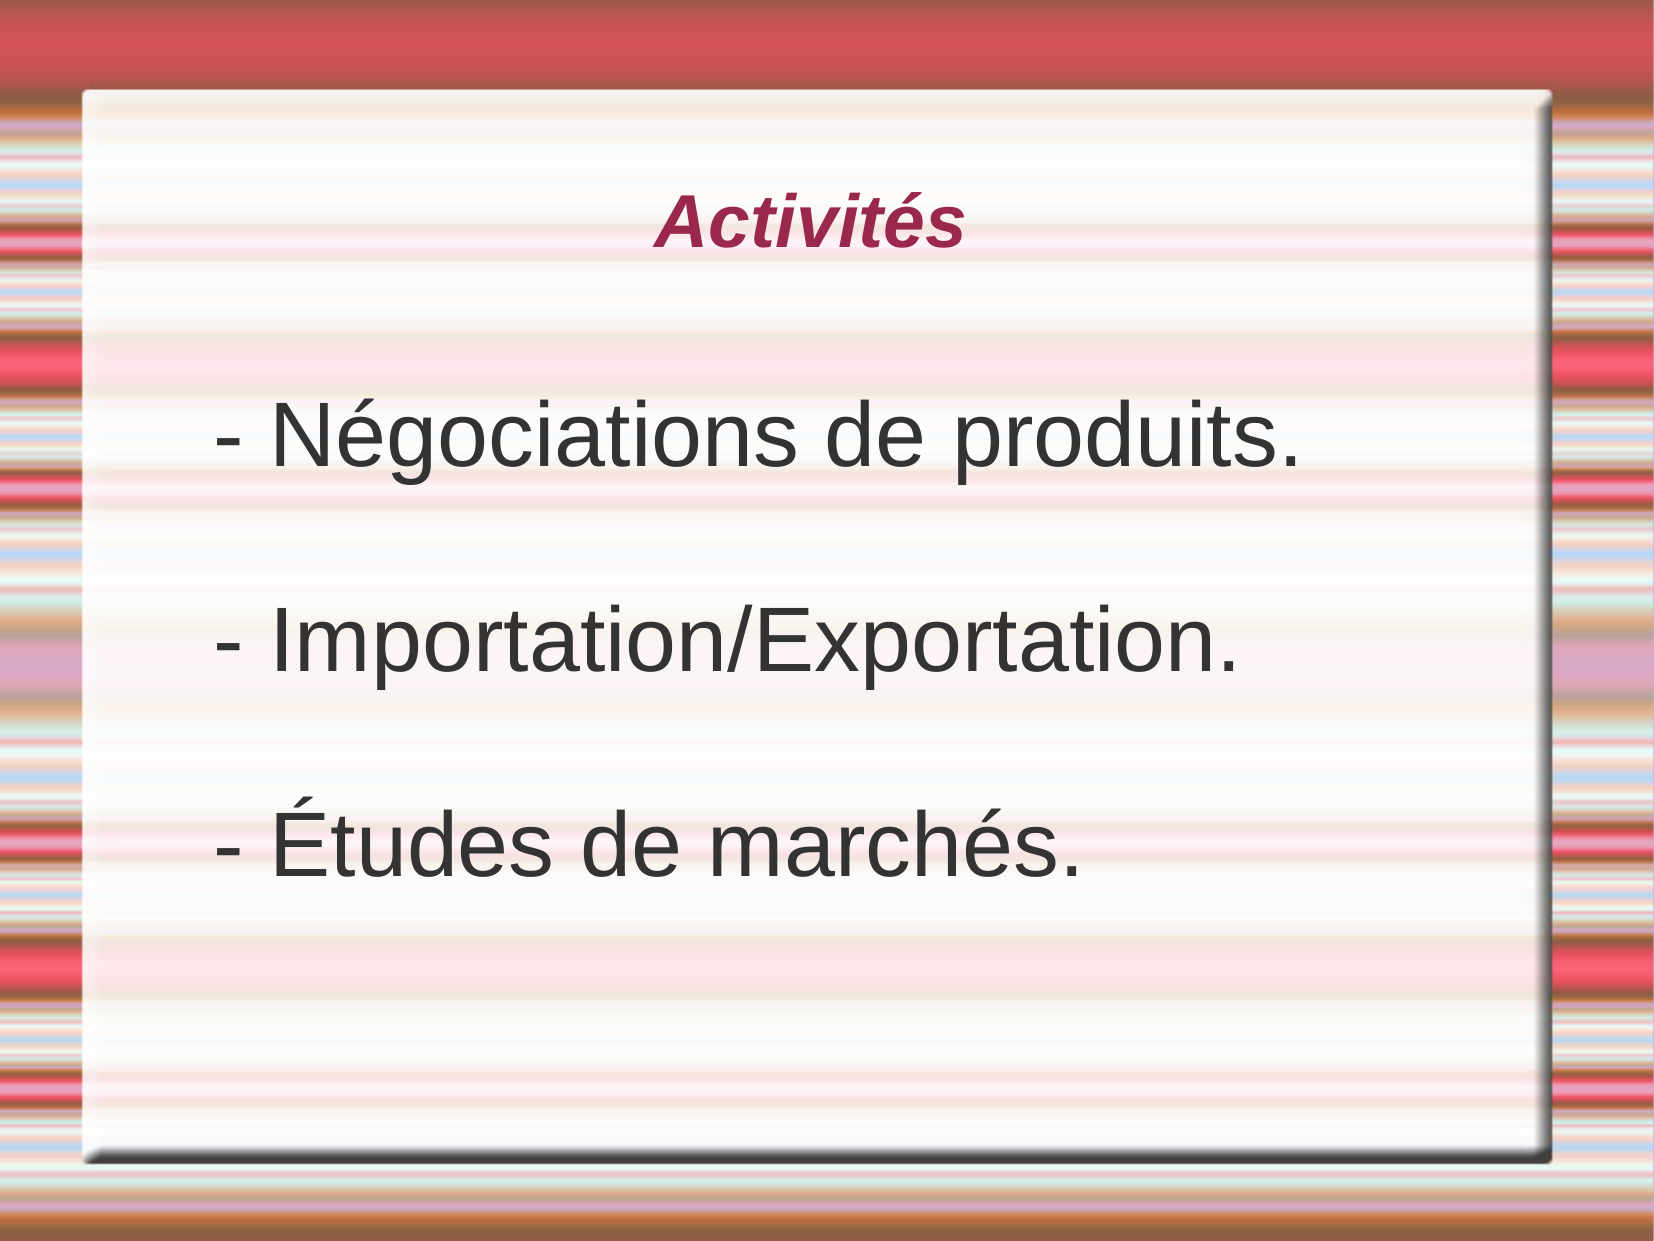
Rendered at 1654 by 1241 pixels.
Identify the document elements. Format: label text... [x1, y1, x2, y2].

picture [0, 0, 1654, 1241]
list - Négociations de produits. - Importation/Exportation. - Études de marchés. [213, 383, 1595, 1166]
title Activités [88, 117, 1534, 325]
